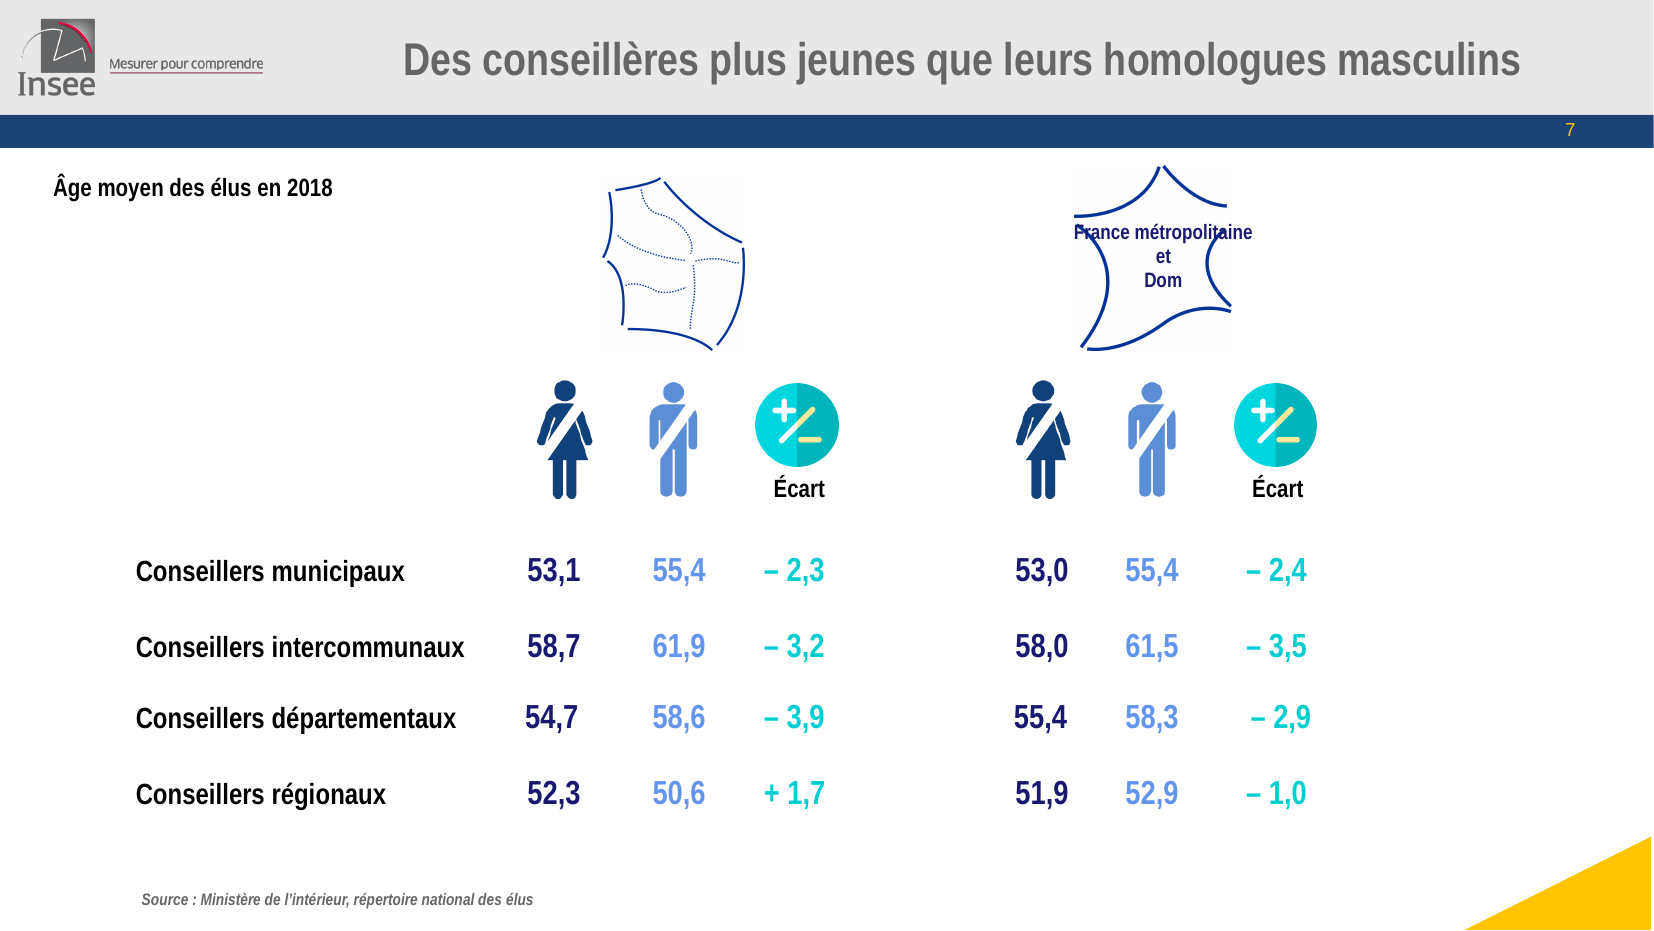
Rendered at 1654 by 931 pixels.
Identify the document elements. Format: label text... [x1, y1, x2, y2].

picture [980, 365, 1211, 508]
title Écart [1252, 462, 1317, 514]
title Conseillers municipaux 53,1 55,4 – 2,3 53,0 55,4 – 2,4 Conseillers intercommunaux 58,7 61,9 – 3,2 58,0 61,5 – 3,5 Conseillers départementaux 54,7 58,6 – 3,9 55,4 58,3 – 2,9 Conseillers régionaux 52,3 50,6 + 1,7 51,9 52,9 – 1,0 [135, 529, 1430, 834]
picture [602, 177, 745, 351]
text_box [649, 401, 697, 463]
picture [1074, 165, 1232, 212]
title Des conseillères plus jeunes que leurs homologues masculins [271, 0, 1654, 119]
title France métropolitaine et Dom [1039, 212, 1288, 299]
title Source : Ministère de l’intérieur, répertoire national des élus [141, 876, 1004, 922]
picture [14, 0, 263, 99]
picture [1074, 299, 1232, 351]
text_box [1012, 401, 1063, 467]
title Âge moyen des élus en 2018 [53, 149, 745, 225]
picture [755, 383, 839, 467]
picture [501, 365, 733, 508]
text_box [1128, 401, 1175, 463]
text_box [534, 401, 585, 467]
title Écart [773, 462, 839, 514]
picture [1234, 383, 1317, 467]
